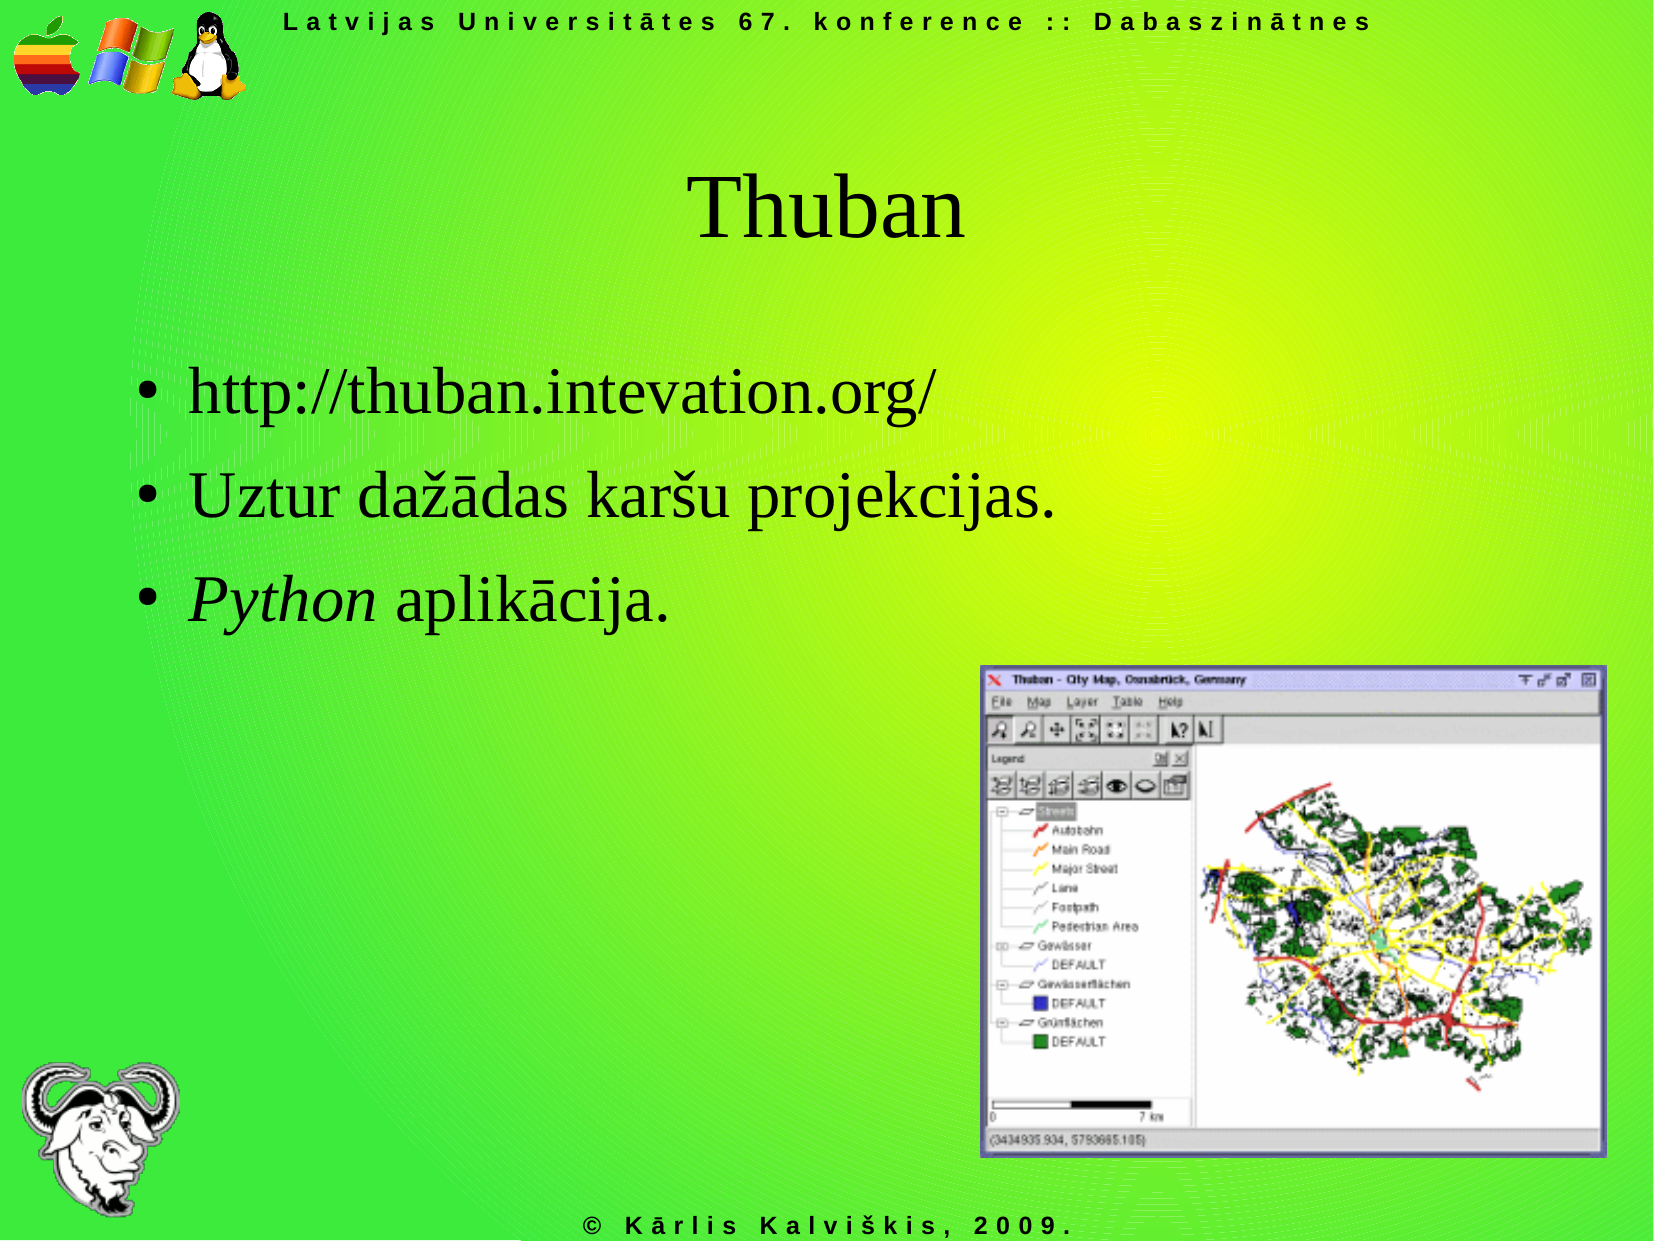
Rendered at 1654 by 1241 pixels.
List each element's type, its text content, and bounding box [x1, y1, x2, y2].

picture [14, 16, 80, 96]
picture [22, 1058, 180, 1224]
list http://thuban.intevation.org/ Uztur dažādas karšu projekcijas. Python aplikācija. [118, 354, 1536, 1182]
picture [88, 12, 246, 94]
title Thuban [118, 88, 1536, 325]
picture [980, 665, 1607, 1158]
